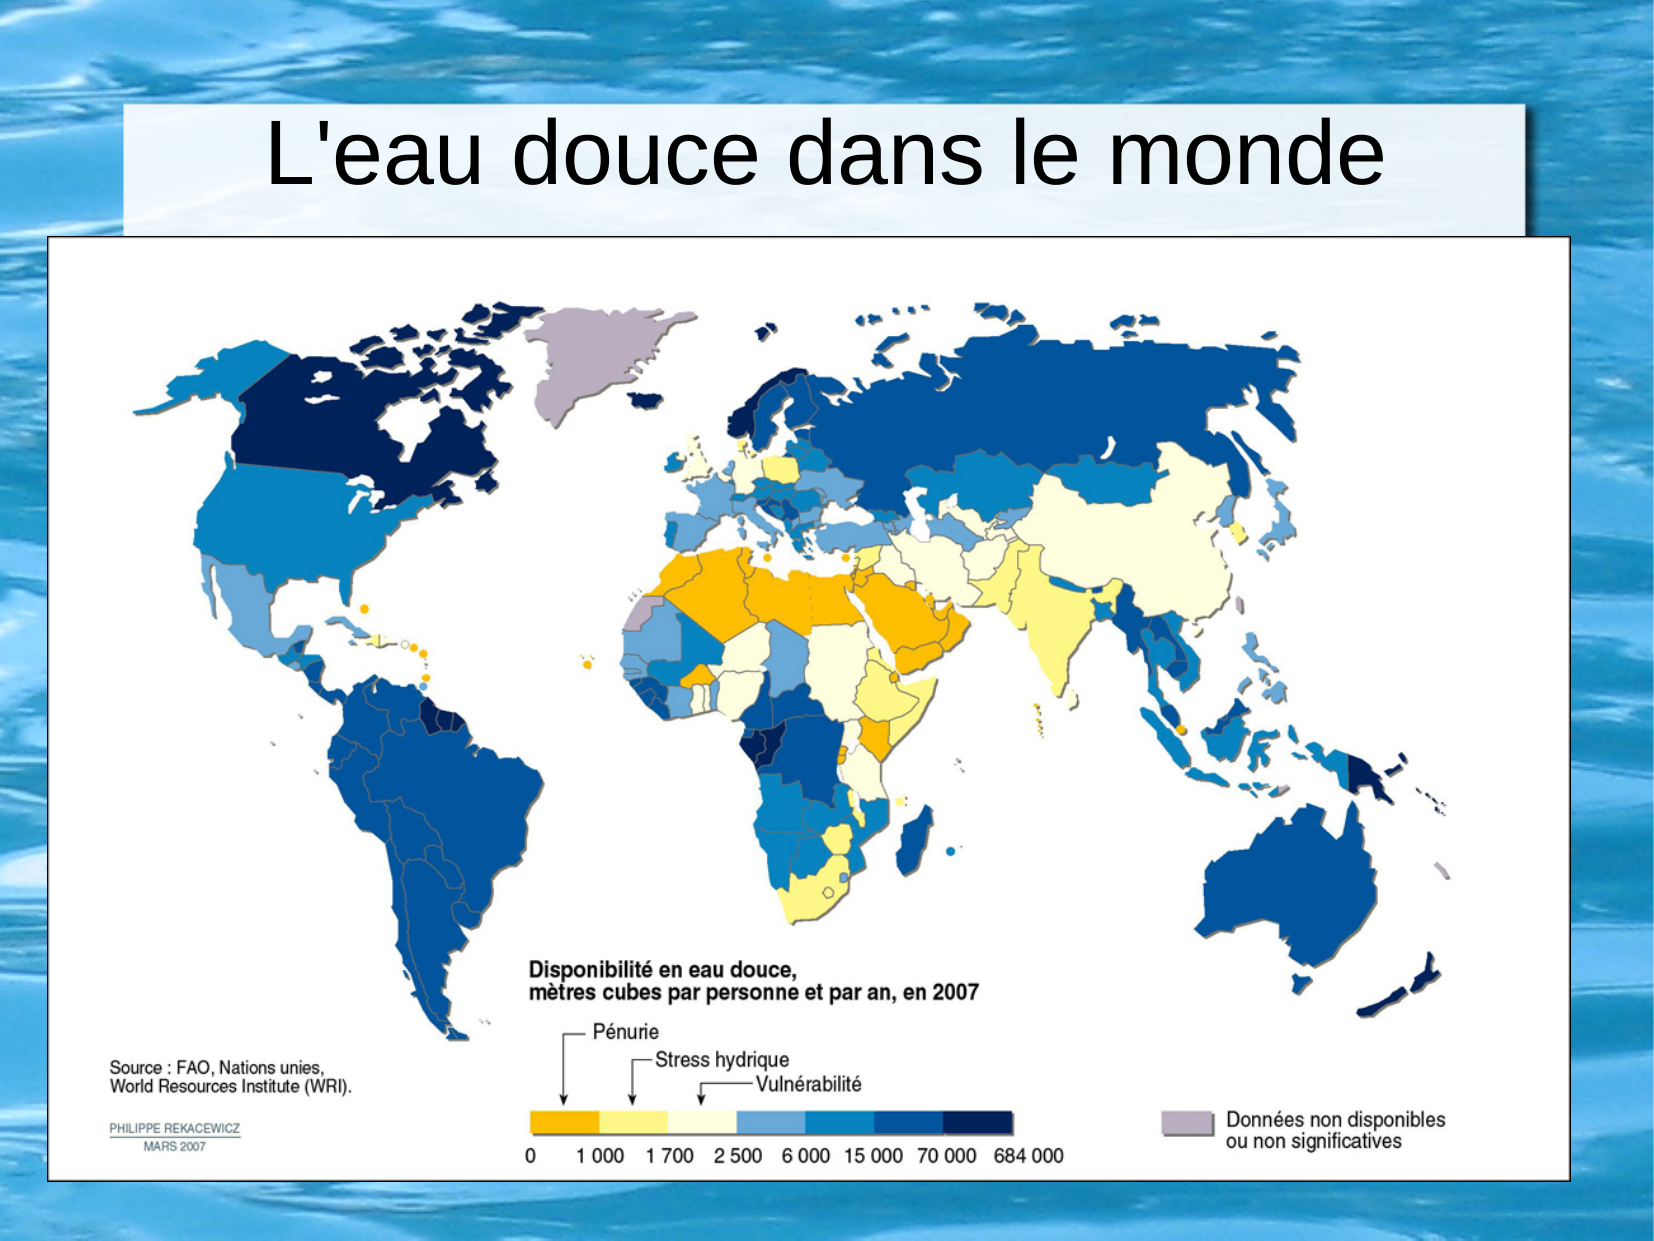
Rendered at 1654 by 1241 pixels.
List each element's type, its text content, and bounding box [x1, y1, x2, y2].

picture [0, 0, 1654, 1241]
title L'eau douce dans le monde [82, 49, 1571, 236]
